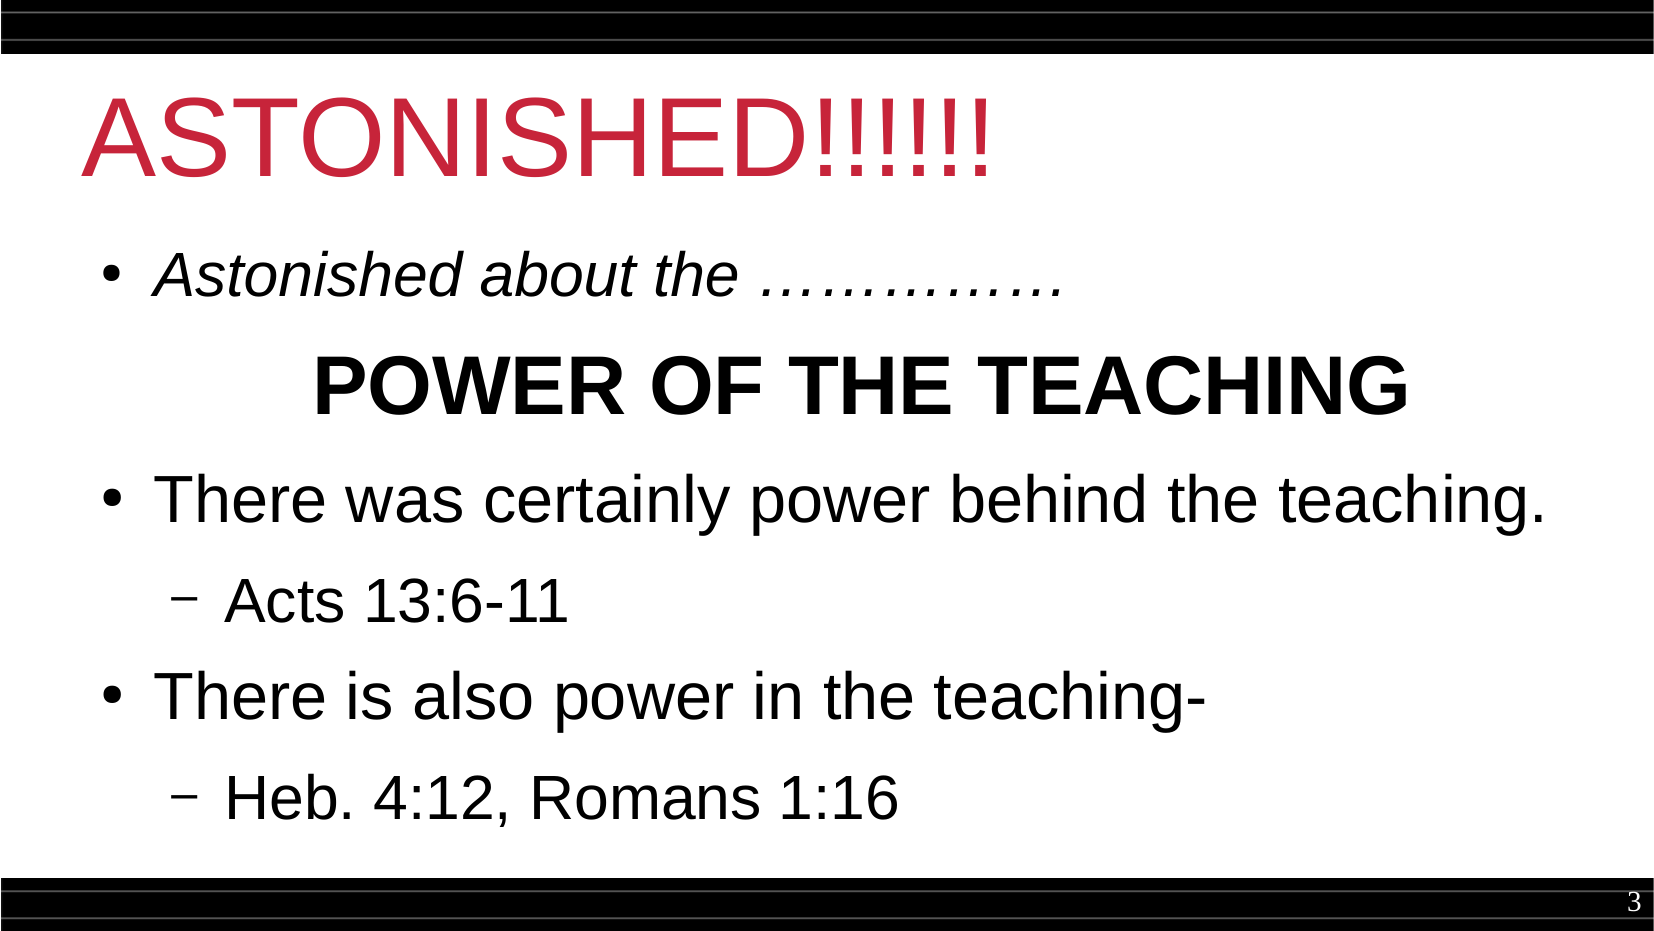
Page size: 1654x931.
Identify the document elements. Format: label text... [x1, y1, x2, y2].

picture [1, 878, 1654, 931]
title ASTONISHED!!!!!! [81, 59, 1570, 215]
list Astonished about the …………… POWER OF THE TEACHING There was certainly power behind the teaching. Acts 13:6-11 There is also power in the teaching- Heb. 4:12, Romans 1:16 [82, 240, 1571, 841]
picture [1, 0, 1654, 54]
